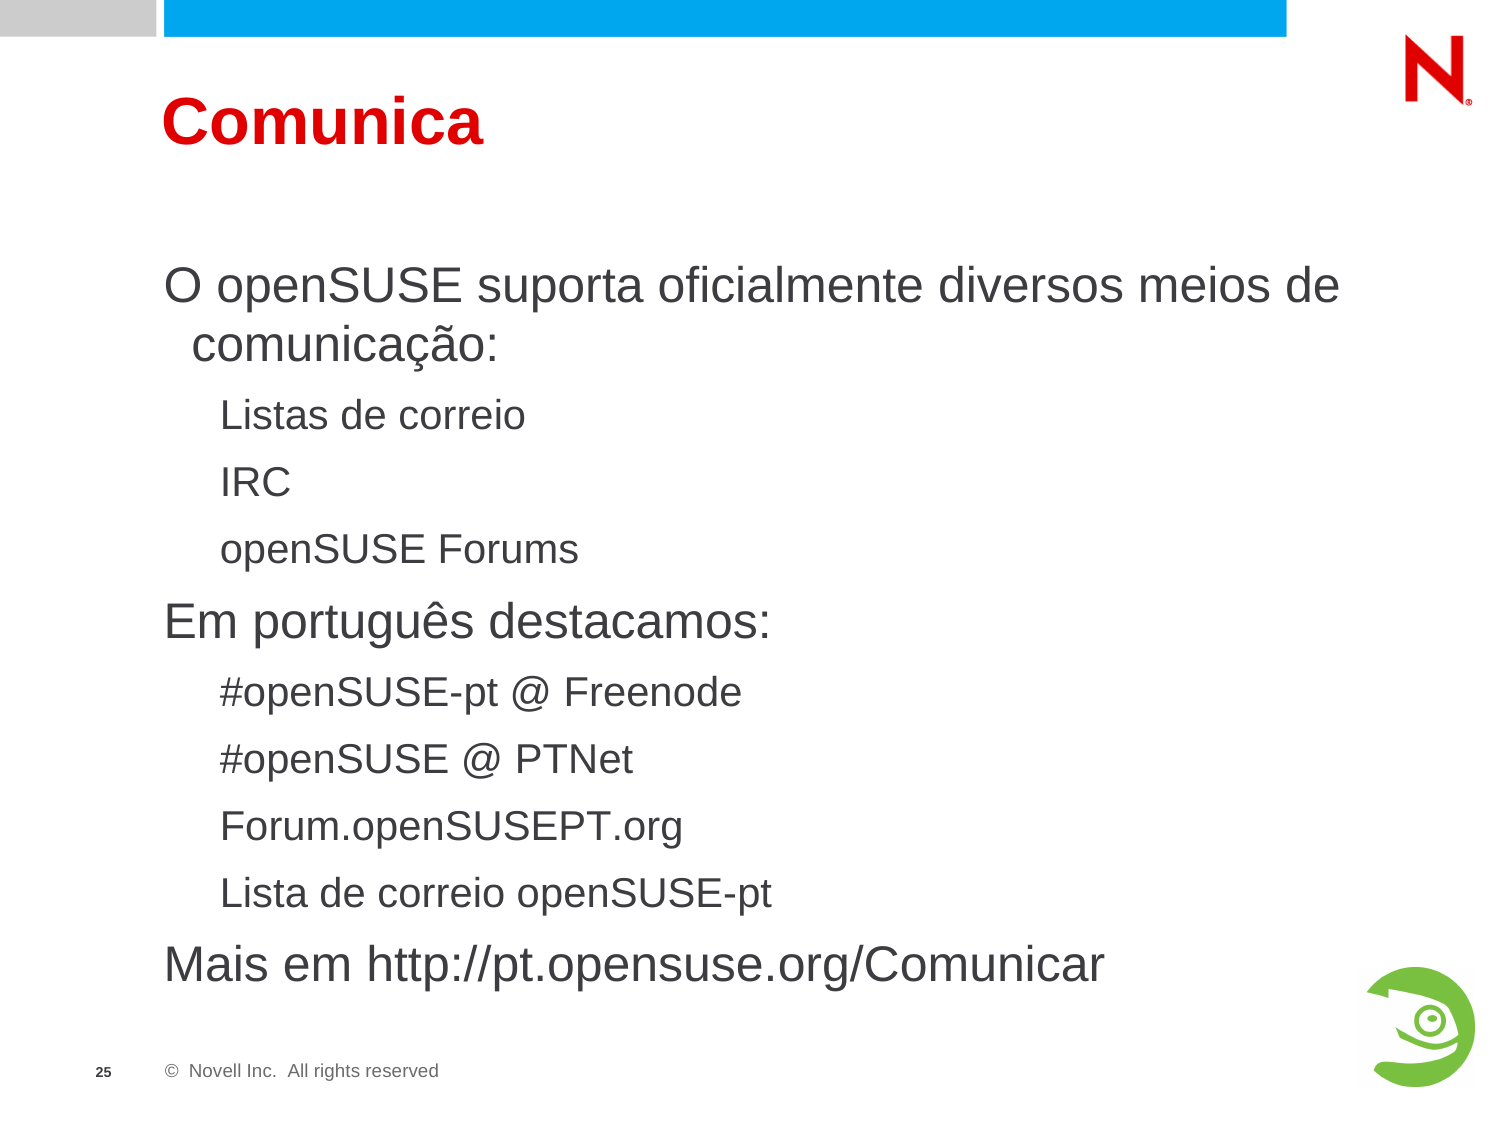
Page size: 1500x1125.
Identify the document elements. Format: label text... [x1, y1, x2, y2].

title Comunica [161, 41, 1383, 205]
picture [1355, 967, 1475, 1087]
picture [1403, 32, 1473, 107]
list O openSUSE suporta oficialmente diversos meios de comunicação: Listas de correio IRC openSUSE Forums Em português destacamos: #openSUSE-pt @ Freenode #openSUSE @ PTNet Forum.openSUSEPT.org Lista de correio openSUSE-pt Mais em http://pt.opensuse.org/Comunicar [163, 254, 1404, 1031]
